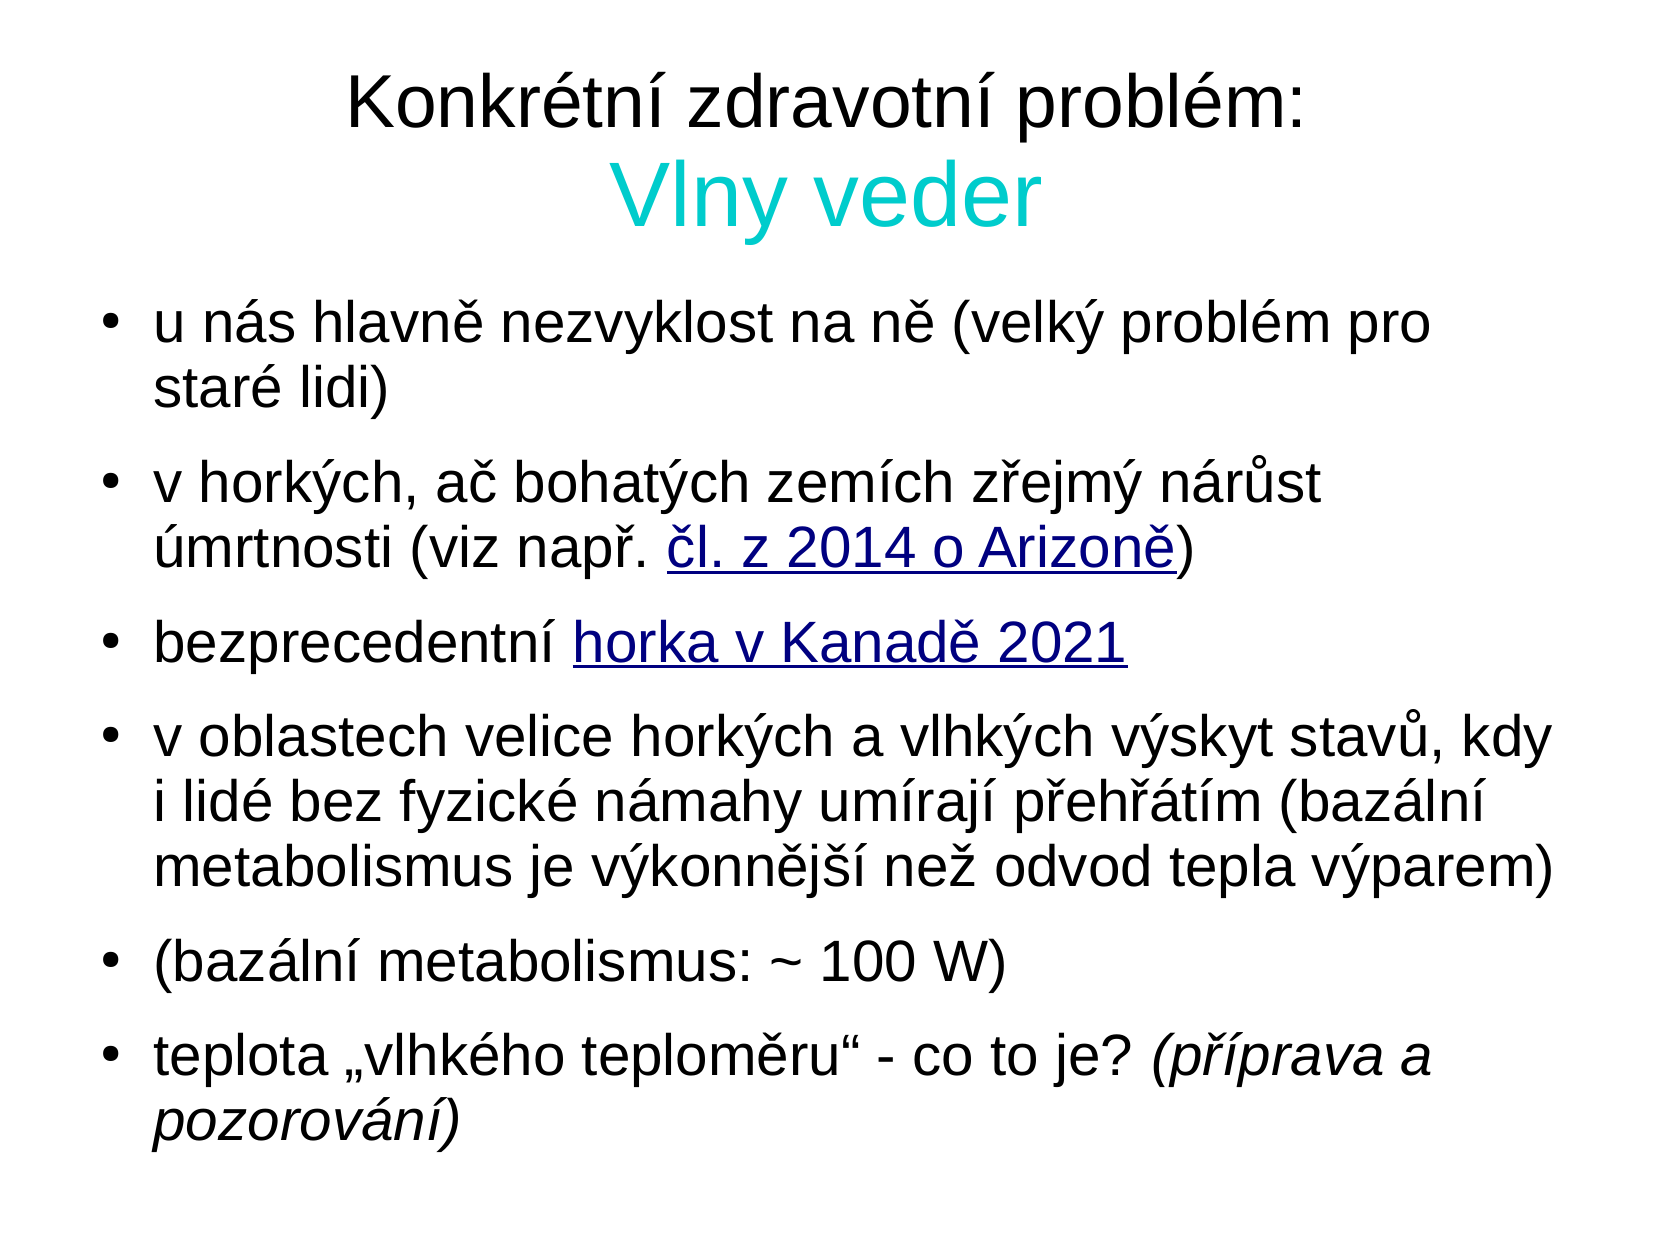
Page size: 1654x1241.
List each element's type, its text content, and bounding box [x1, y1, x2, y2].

list u nás hlavně nezvyklost na ně (velký problém pro staré lidi) v horkých, ač bohatých zemích zřejmý nárůst úmrtnosti (viz např. čl. z 2014 o Arizoně) bezprecedentní horka v Kanadě 2021 v oblastech velice horkých a vlhkých výskyt stavů, kdy i lidé bez fyzické námahy umírají přehřátím (bazální metabolismus je výkonnější než odvod tepla výparem) (bazální metabolismus: ~ 100 W) teplota „vlhkého teploměru“ - co to je? (příprava a pozorování) [82, 290, 1571, 1231]
title Konkrétní zdravotní problém: Vlny veder [82, 49, 1571, 257]
